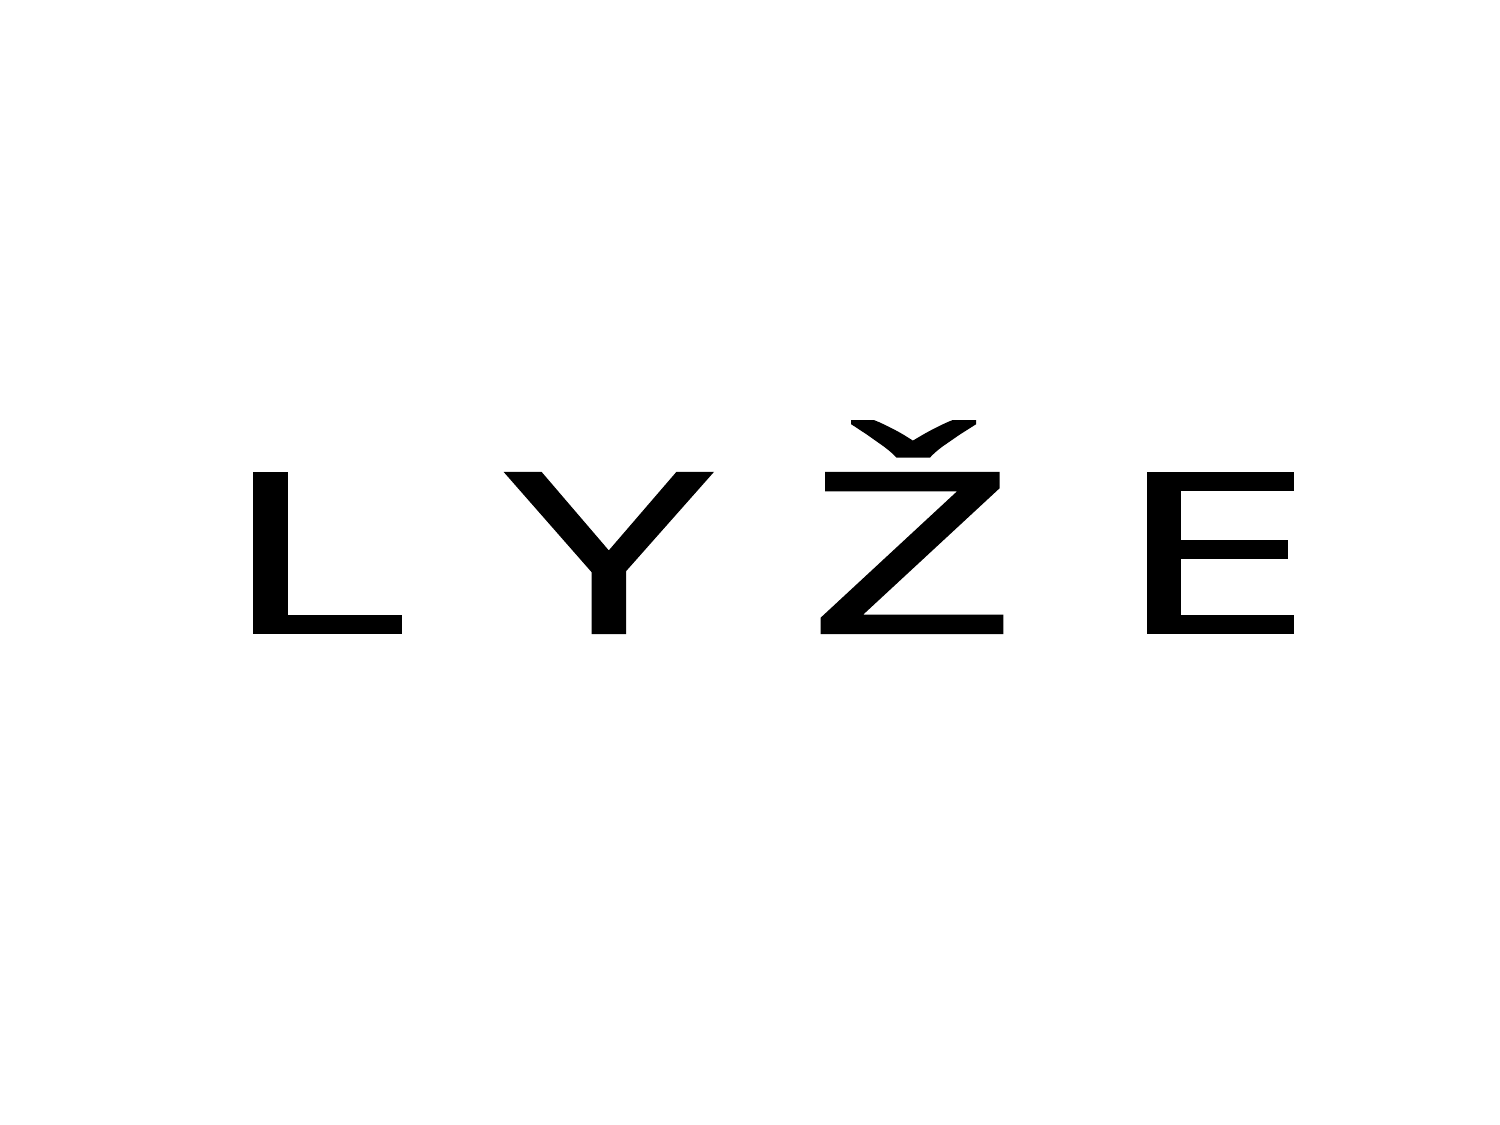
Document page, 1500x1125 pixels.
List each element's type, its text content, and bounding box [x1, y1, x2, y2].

text_box L Y Ž E [1147, 472, 1294, 634]
text_box L Y Ž E [821, 472, 1003, 634]
text_box L Y Ž E [253, 472, 401, 634]
text_box L Y Ž E [505, 472, 713, 634]
text_box L Y Ž E [851, 420, 976, 457]
